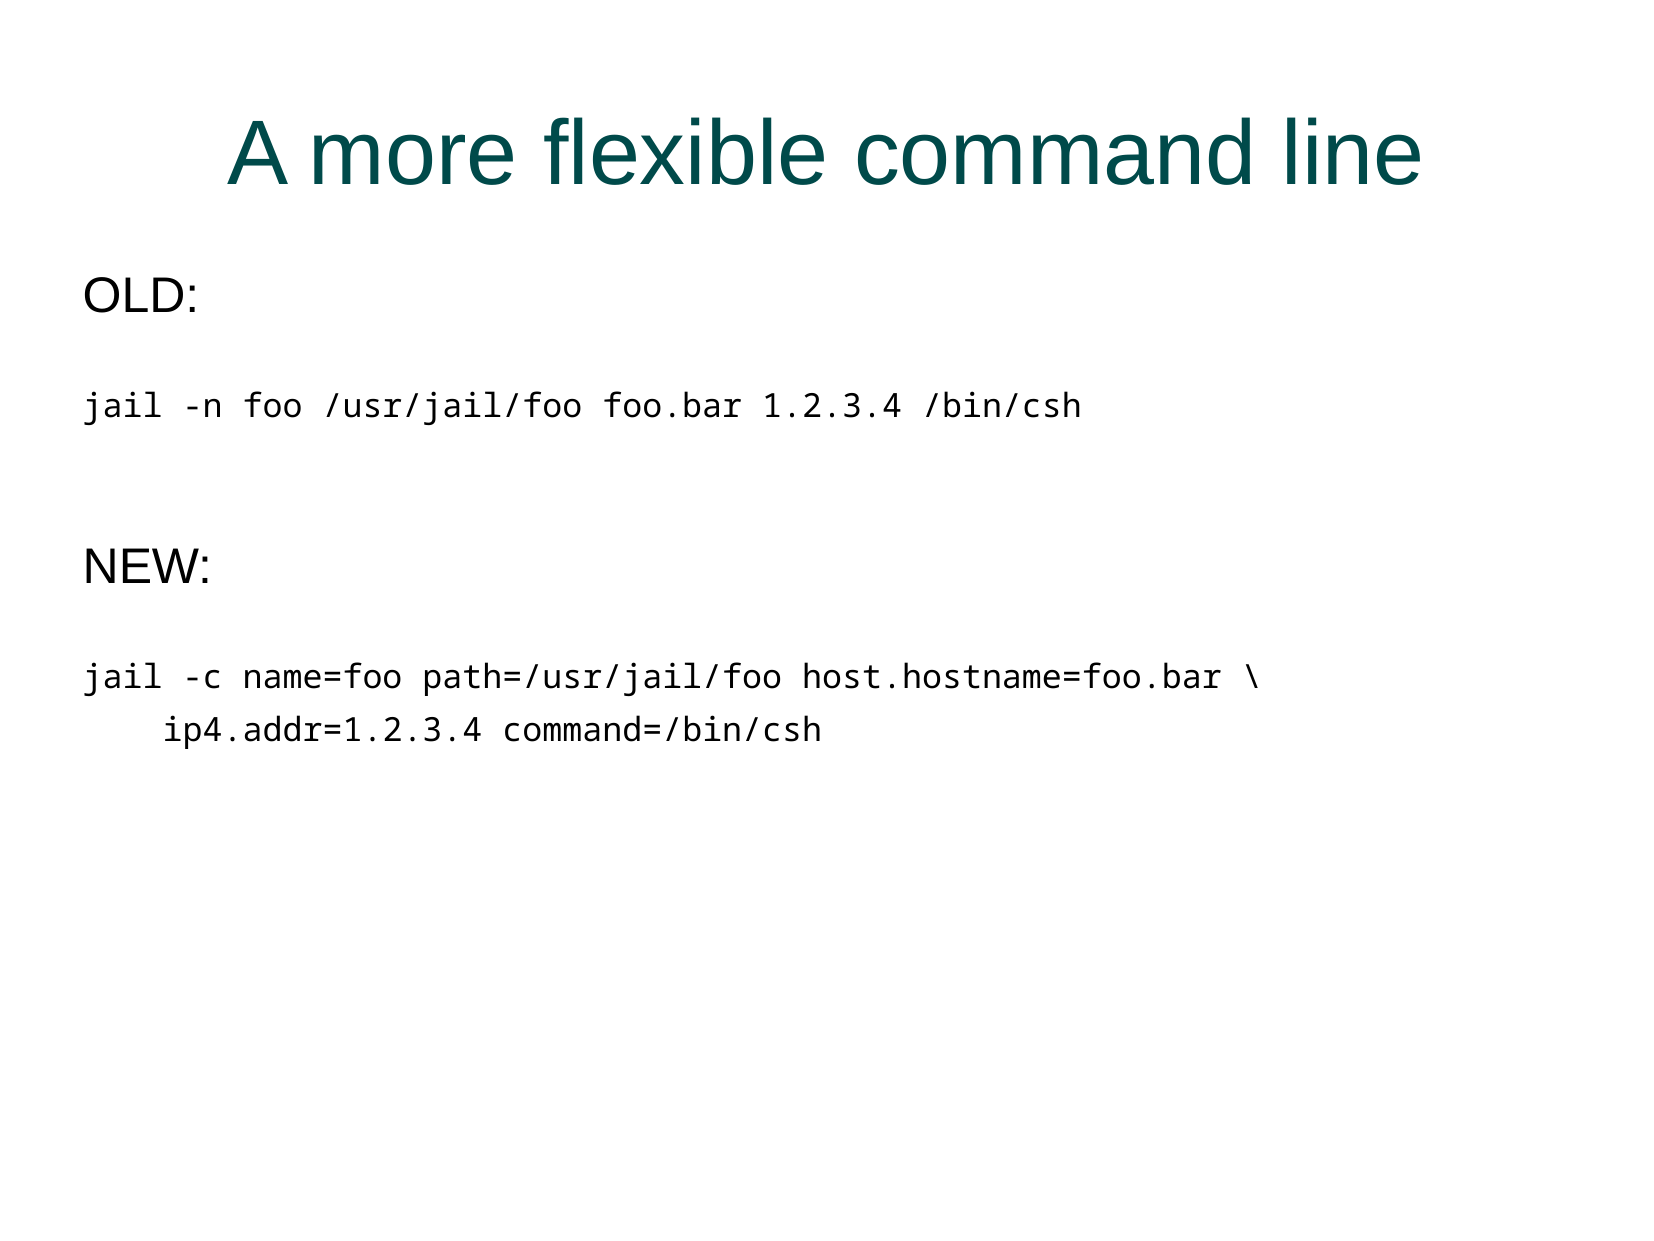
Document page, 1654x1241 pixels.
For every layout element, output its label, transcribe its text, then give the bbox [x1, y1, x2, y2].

list OLD: jail -n foo /usr/jail/foo foo.bar 1.2.3.4 /bin/csh NEW: jail -c name=foo path=/usr/jail/foo host.hostname=foo.bar \ ip4.addr=1.2.3.4 command=/bin/csh [82, 290, 1571, 1094]
title A more flexible command line [82, 56, 1571, 250]
